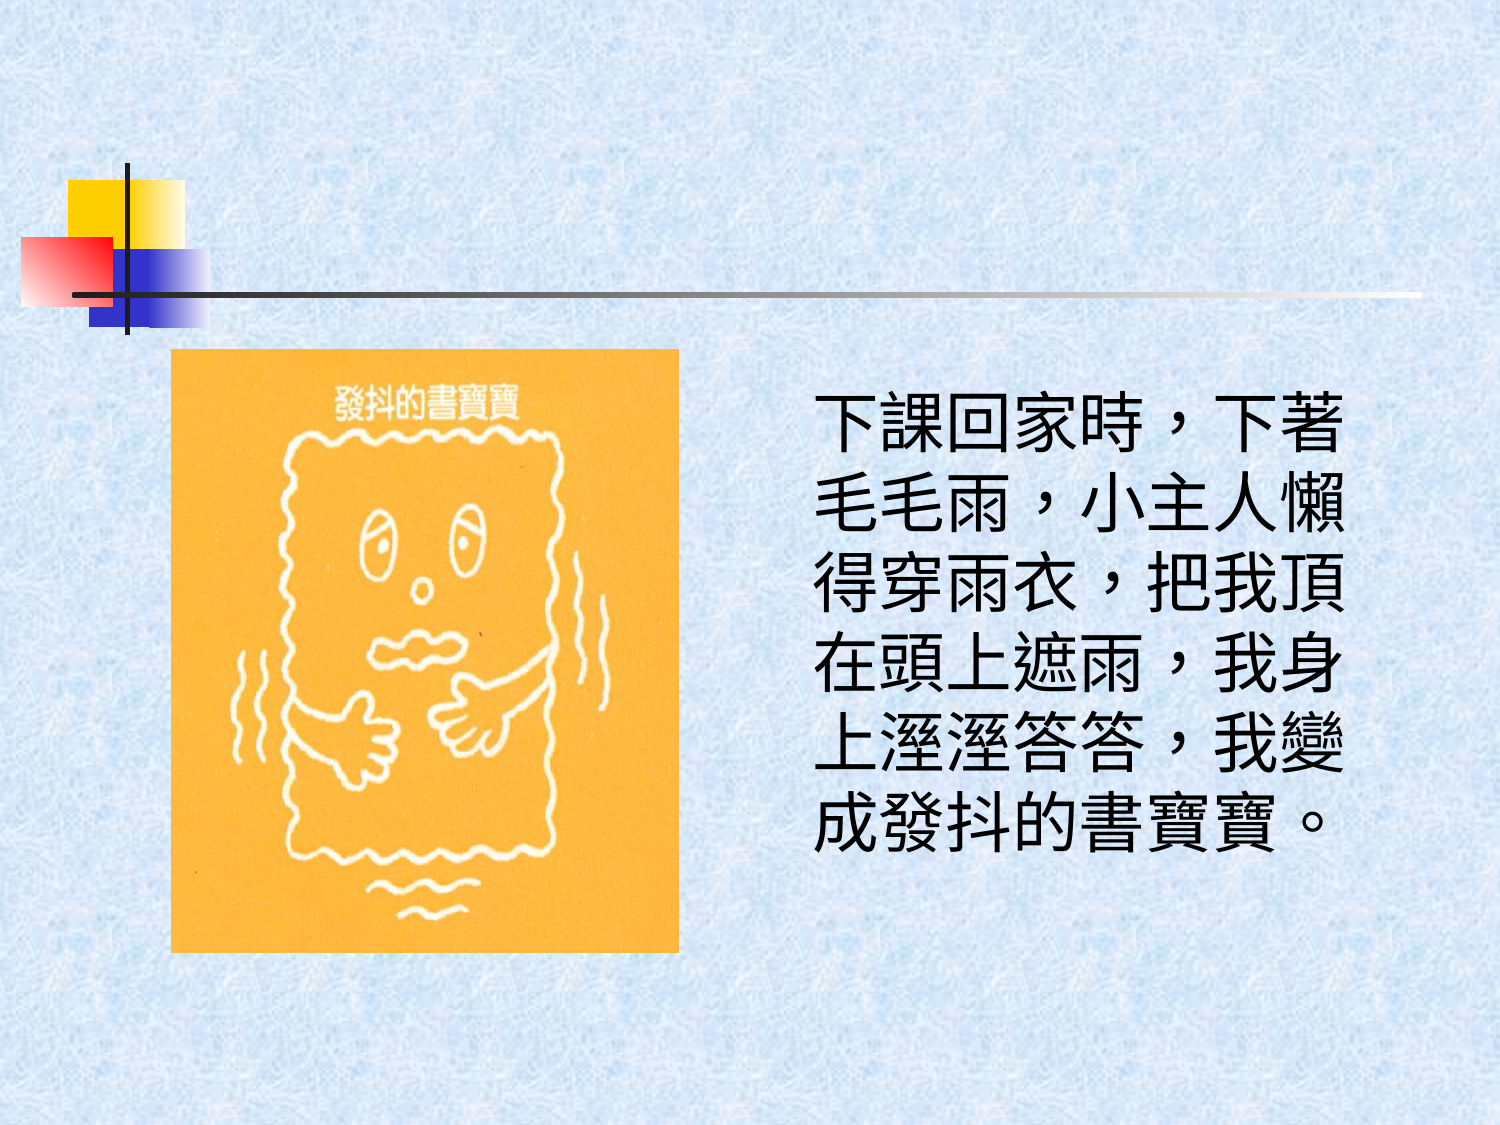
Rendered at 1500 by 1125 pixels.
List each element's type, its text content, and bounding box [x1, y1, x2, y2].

picture [171, 350, 679, 953]
text_box 下課回家時，下著毛毛雨，小主人懶得穿雨衣，把我頂在頭上遮雨，我身上溼溼答答，我變成發抖的書寶寶。 [797, 373, 1412, 874]
